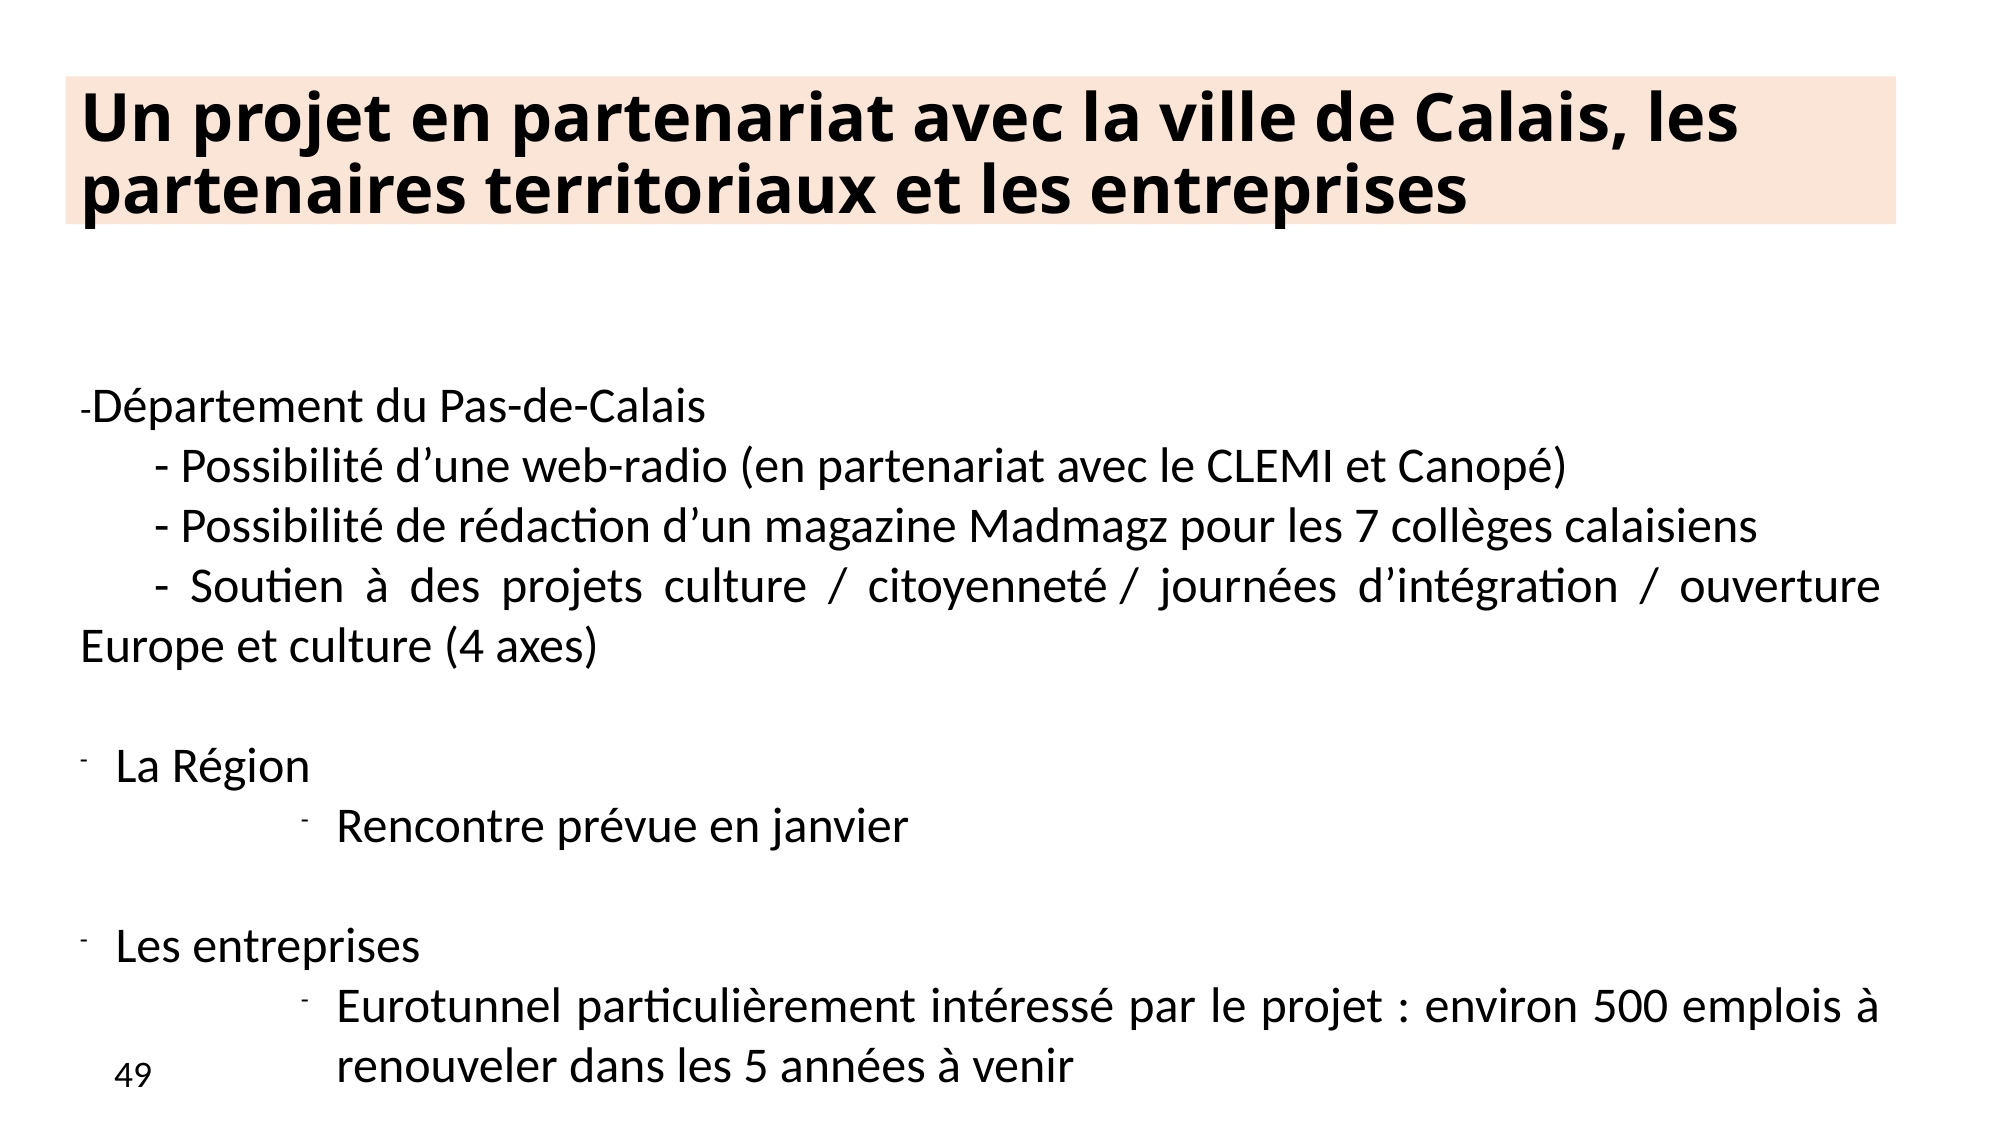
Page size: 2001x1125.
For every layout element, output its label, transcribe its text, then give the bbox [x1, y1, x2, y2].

title Un projet en partenariat avec la ville de Calais, les partenaires territoriaux et les entreprises [65, 76, 1897, 225]
text_box -Département du Pas-de-Calais - Possibilité d’une web-radio (en partenariat avec le CLEMI et Canopé) - Possibilité de rédaction d’un magazine Madmagz pour les 7 collèges calaisiens - Soutien à des projets culture / citoyenneté / journées d’intégration / ouverture Europe et culture (4 axes) La Région Rencontre prévue en janvier Les entreprises Eurotunnel particulièrement intéressé par le projet : environ 500 emplois à renouveler dans les 5 années à venir [65, 320, 1897, 1125]
